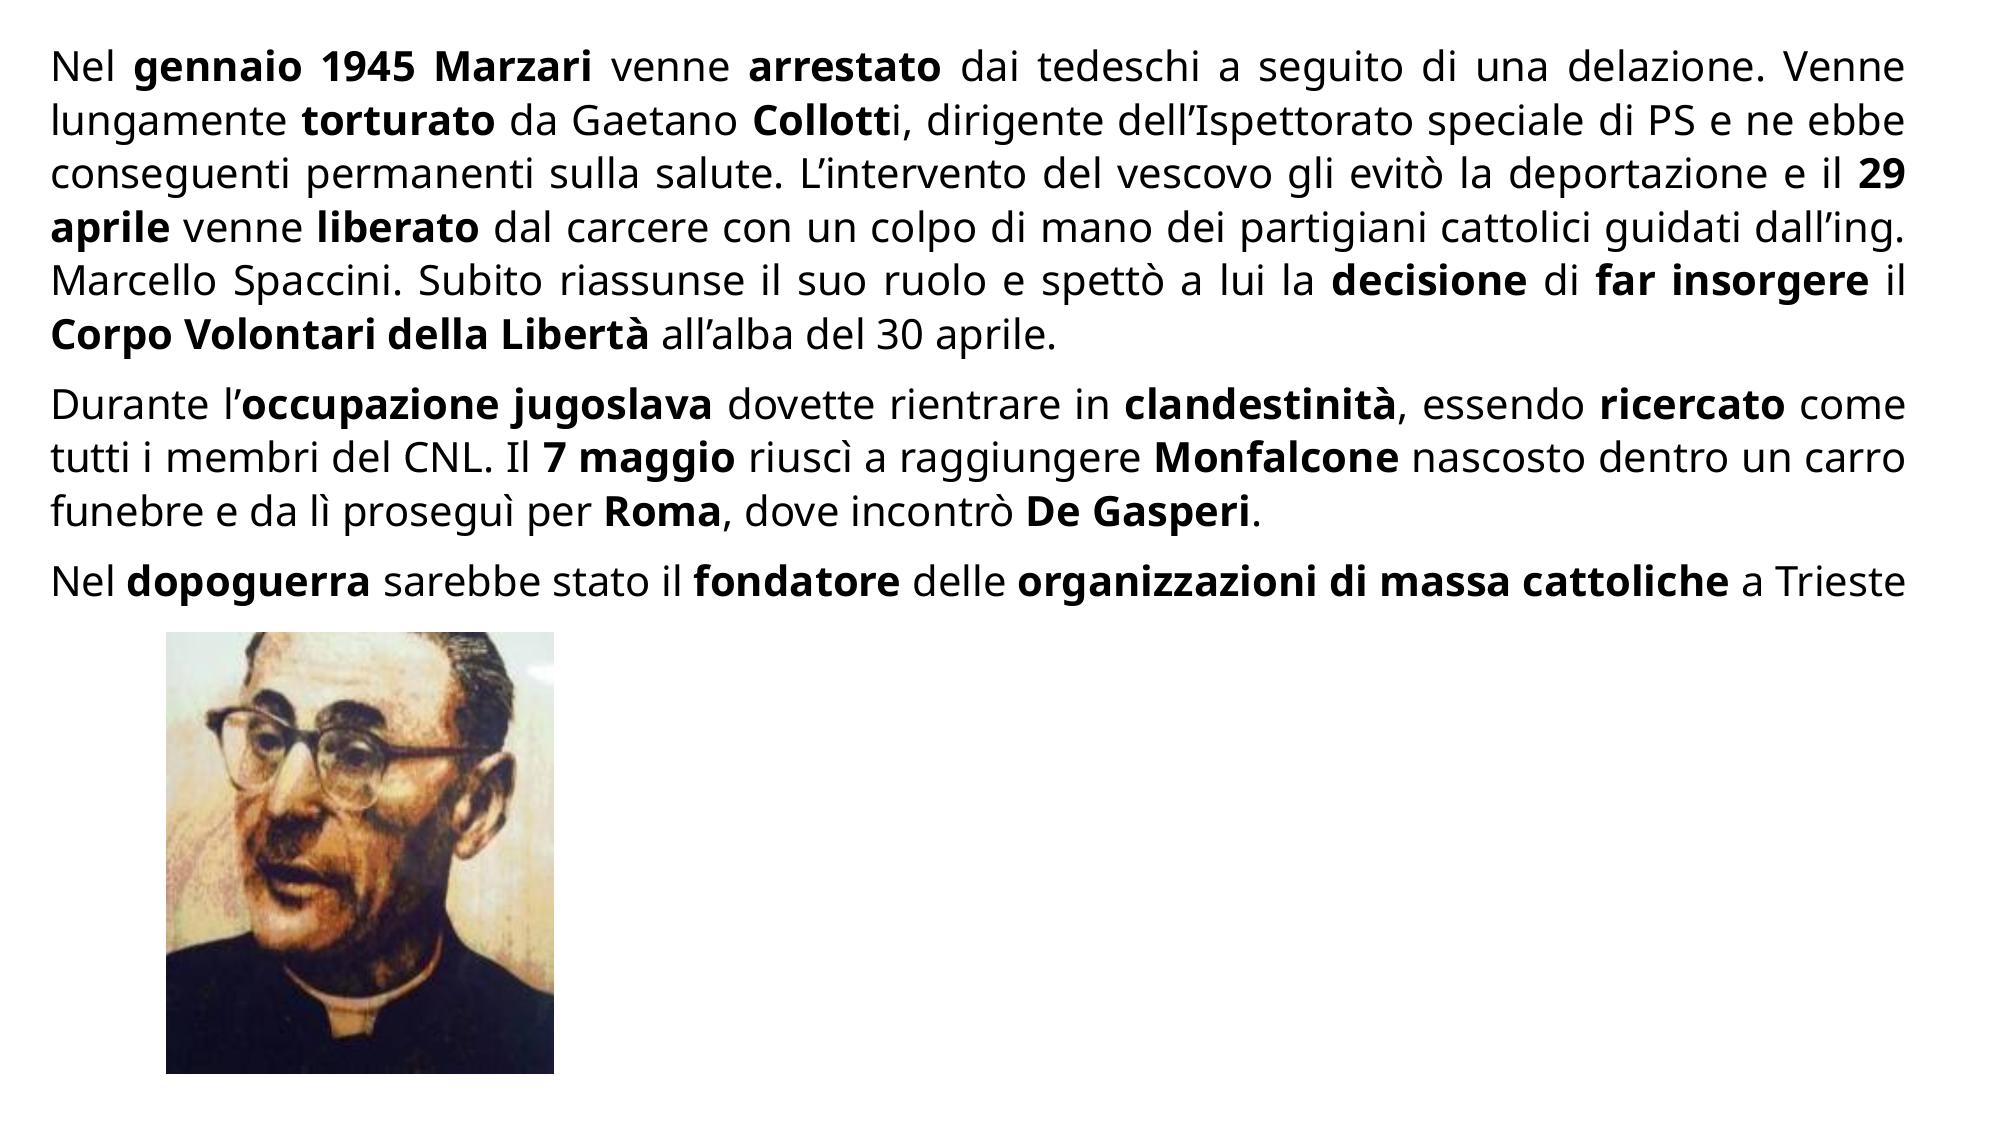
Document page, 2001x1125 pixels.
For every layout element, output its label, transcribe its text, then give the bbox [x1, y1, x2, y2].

text_box Nel gennaio 1945 Marzari venne arrestato dai tedeschi a seguito di una delazione. Venne lungamente torturato da Gaetano Collotti, dirigente dell’Ispettorato speciale di PS e ne ebbe conseguenti permanenti sulla salute. L’intervento del vescovo gli evitò la deportazione e il 29 aprile venne liberato dal carcere con un colpo di mano dei partigiani cattolici guidati dall’ing. Marcello Spaccini. Subito riassunse il suo ruolo e spettò a lui la decisione di far insorgere il Corpo Volontari della Libertà all’alba del 30 aprile. Durante l’occupazione jugoslava dovette rientrare in clandestinità, essendo ricercato come tutti i membri del CNL. Il 7 maggio riuscì a raggiungere Monfalcone nascosto dentro un carro funebre e da lì proseguì per Roma, dove incontrò De Gasperi. Nel dopoguerra sarebbe stato il fondatore delle organizzazioni di massa cattoliche a Trieste [34, 29, 1968, 614]
picture [166, 632, 554, 1074]
